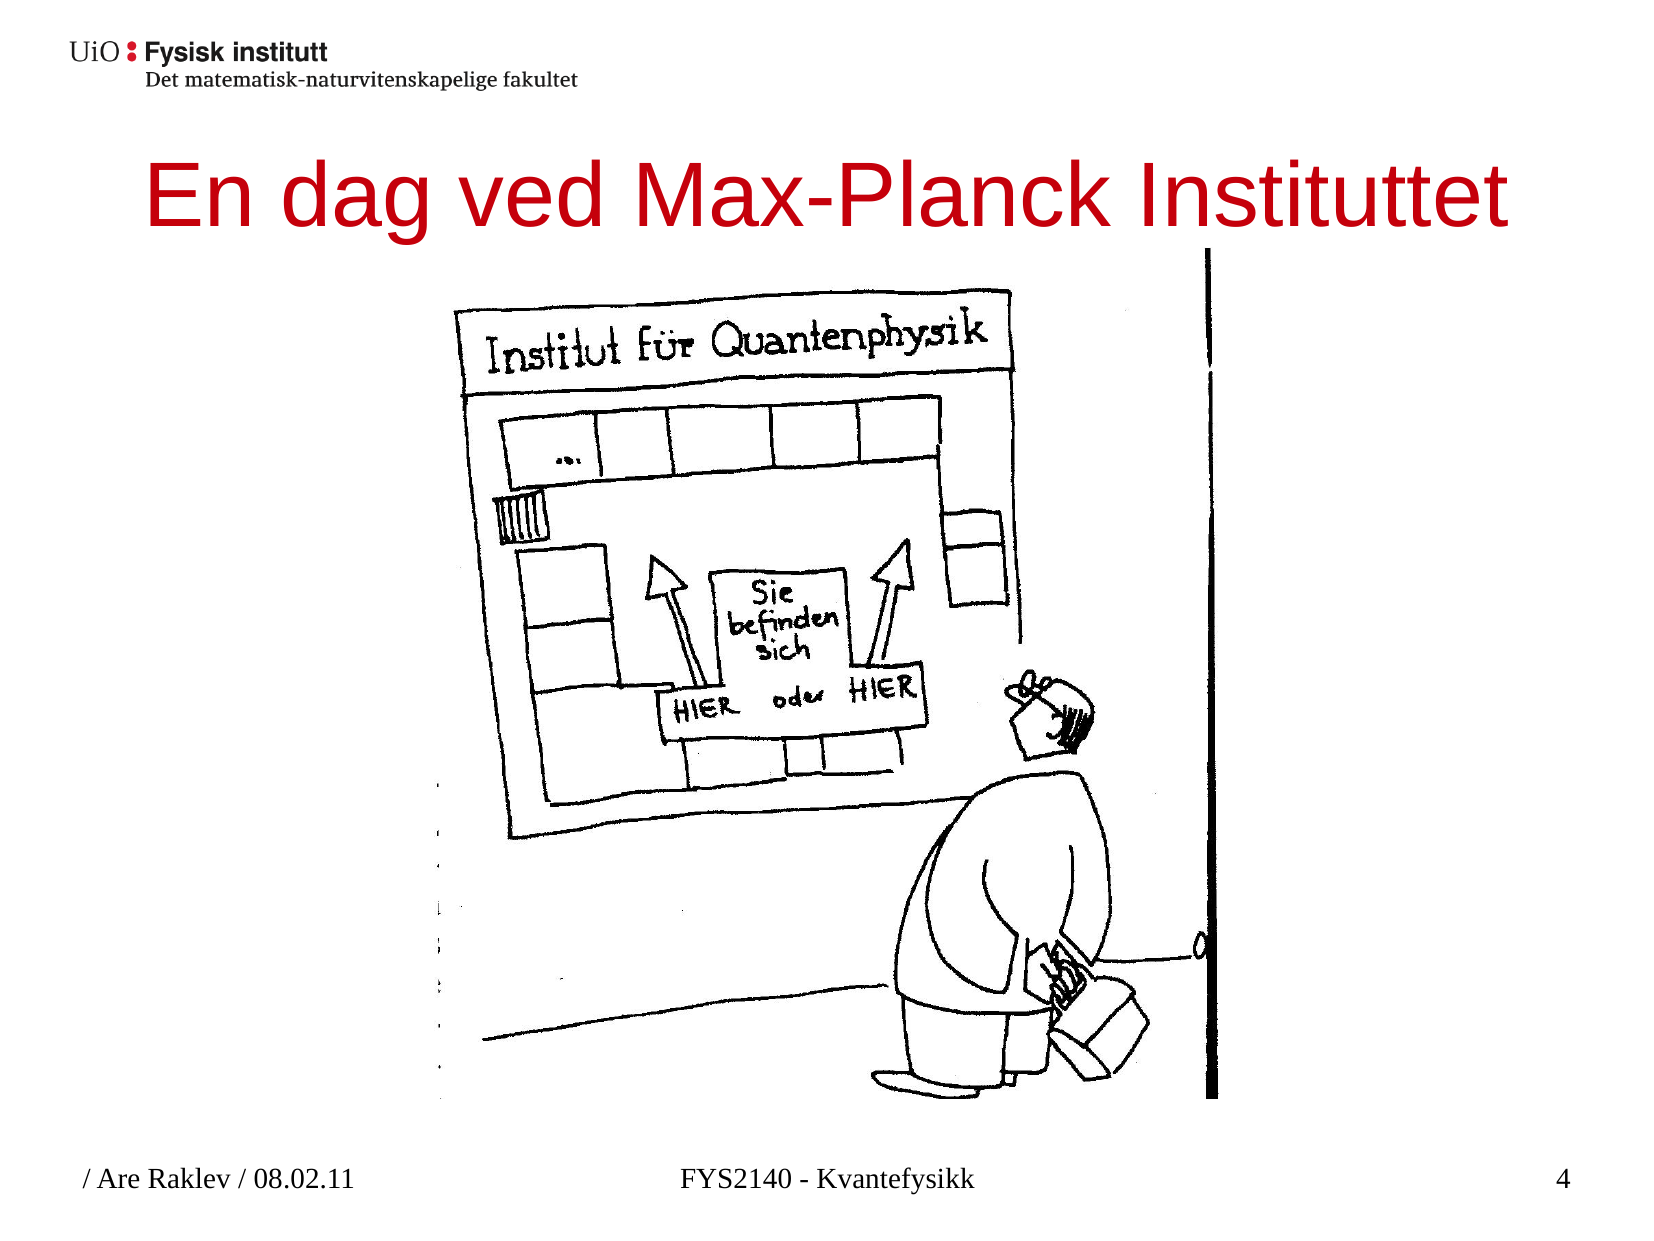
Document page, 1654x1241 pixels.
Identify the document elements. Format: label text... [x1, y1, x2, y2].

picture [68, 37, 581, 93]
title En dag ved Max-Planck Instituttet [82, 90, 1571, 298]
picture [434, 241, 1219, 1099]
